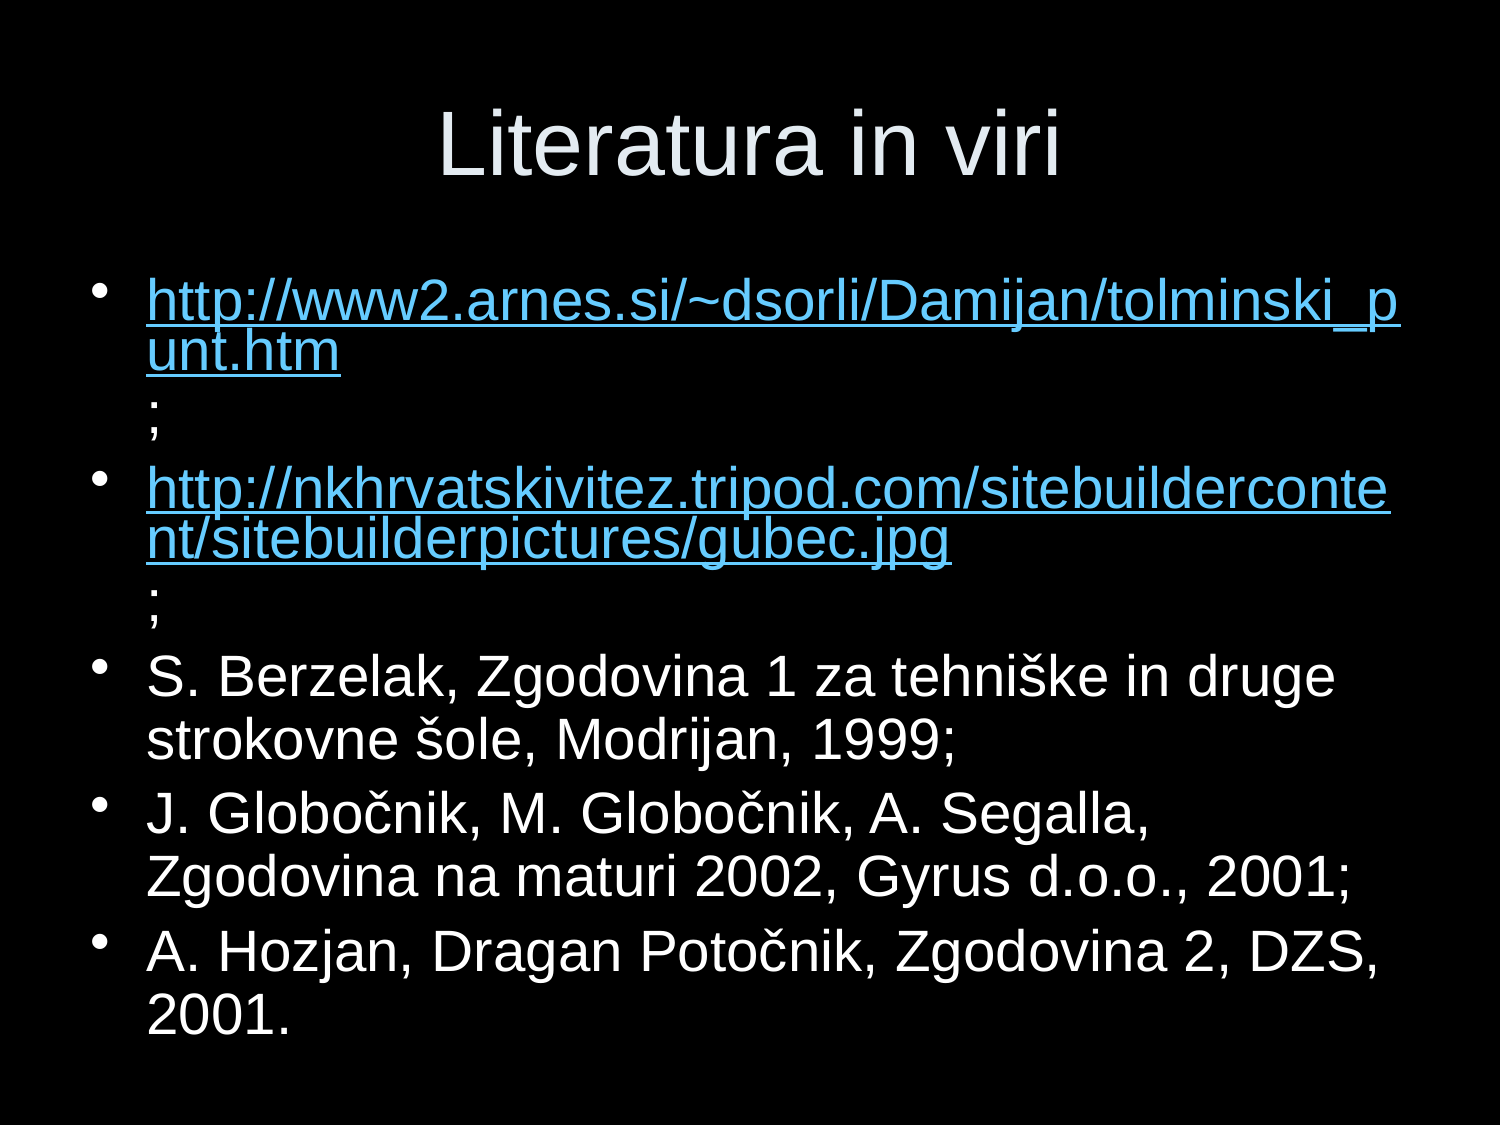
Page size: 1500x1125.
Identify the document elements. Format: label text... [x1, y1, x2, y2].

list http://www2.arnes.si/~dsorli/Damijan/tolminski_punt.htm; http://nkhrvatskivitez.tripod.com/sitebuildercontent/sitebuilderpictures/gubec.jpg; S. Berzelak, Zgodovina 1 za tehniške in druge strokovne šole, Modrijan, 1999; J. Globočnik, M. Globočnik, A. Segalla, Zgodovina na maturi 2002, Gyrus d.o.o., 2001; A. Hozjan, Dragan Potočnik, Zgodovina 2, DZS, 2001. [75, 262, 1425, 1005]
title Literatura in viri [75, 45, 1425, 233]
